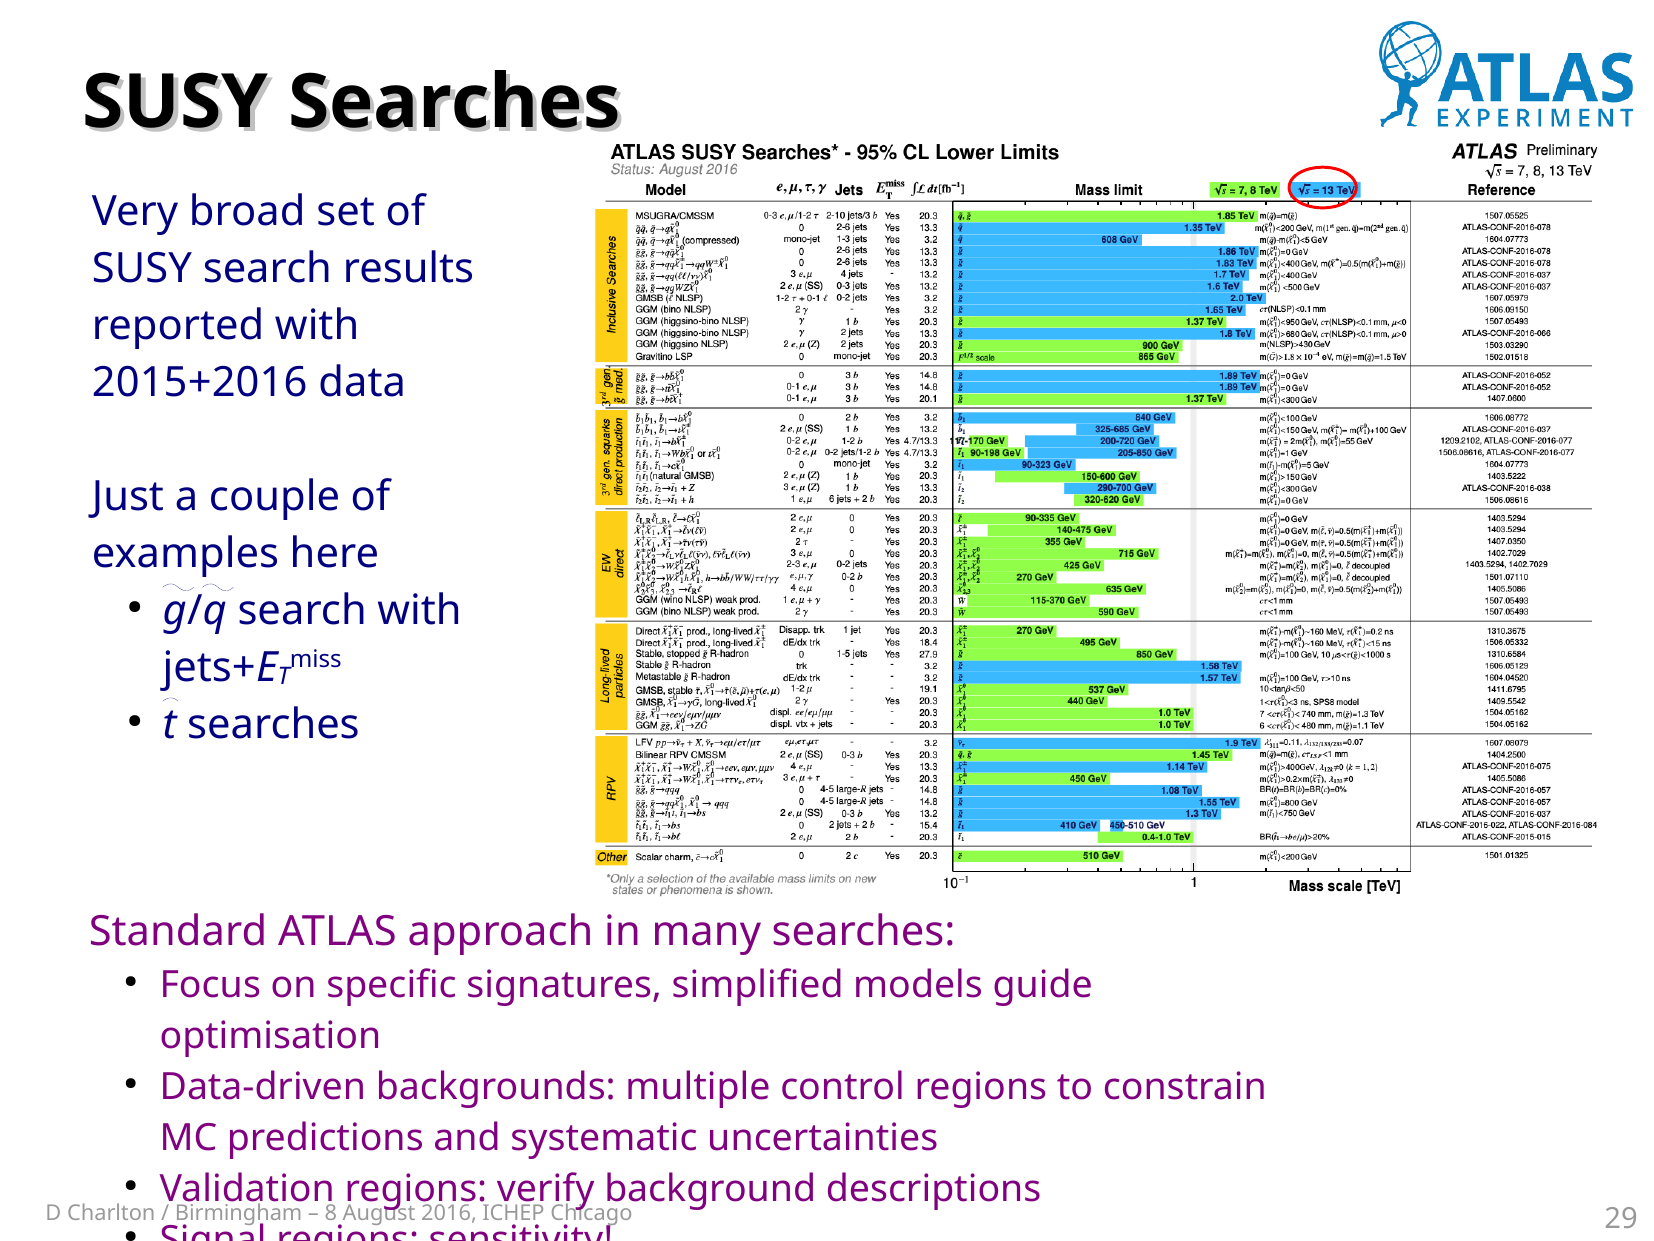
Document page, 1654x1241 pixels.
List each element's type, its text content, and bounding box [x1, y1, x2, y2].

title SUSY Searches [82, 49, 1331, 148]
picture [588, 141, 1599, 897]
text_box Standard ATLAS approach in many searches: Focus on specific signatures, simplified models guide optimisation Data-driven backgrounds: multiple control regions to constrain MC predictions and systematic uncertainties Validation regions: verify background descriptions Signal regions: sensitivity! [74, 892, 1305, 1176]
picture [1379, 21, 1633, 127]
text_box Very broad set of SUSY search results reported with 2015+2016 data Just a couple of examples here g/q search with jets+ETmiss t searches [77, 173, 544, 734]
